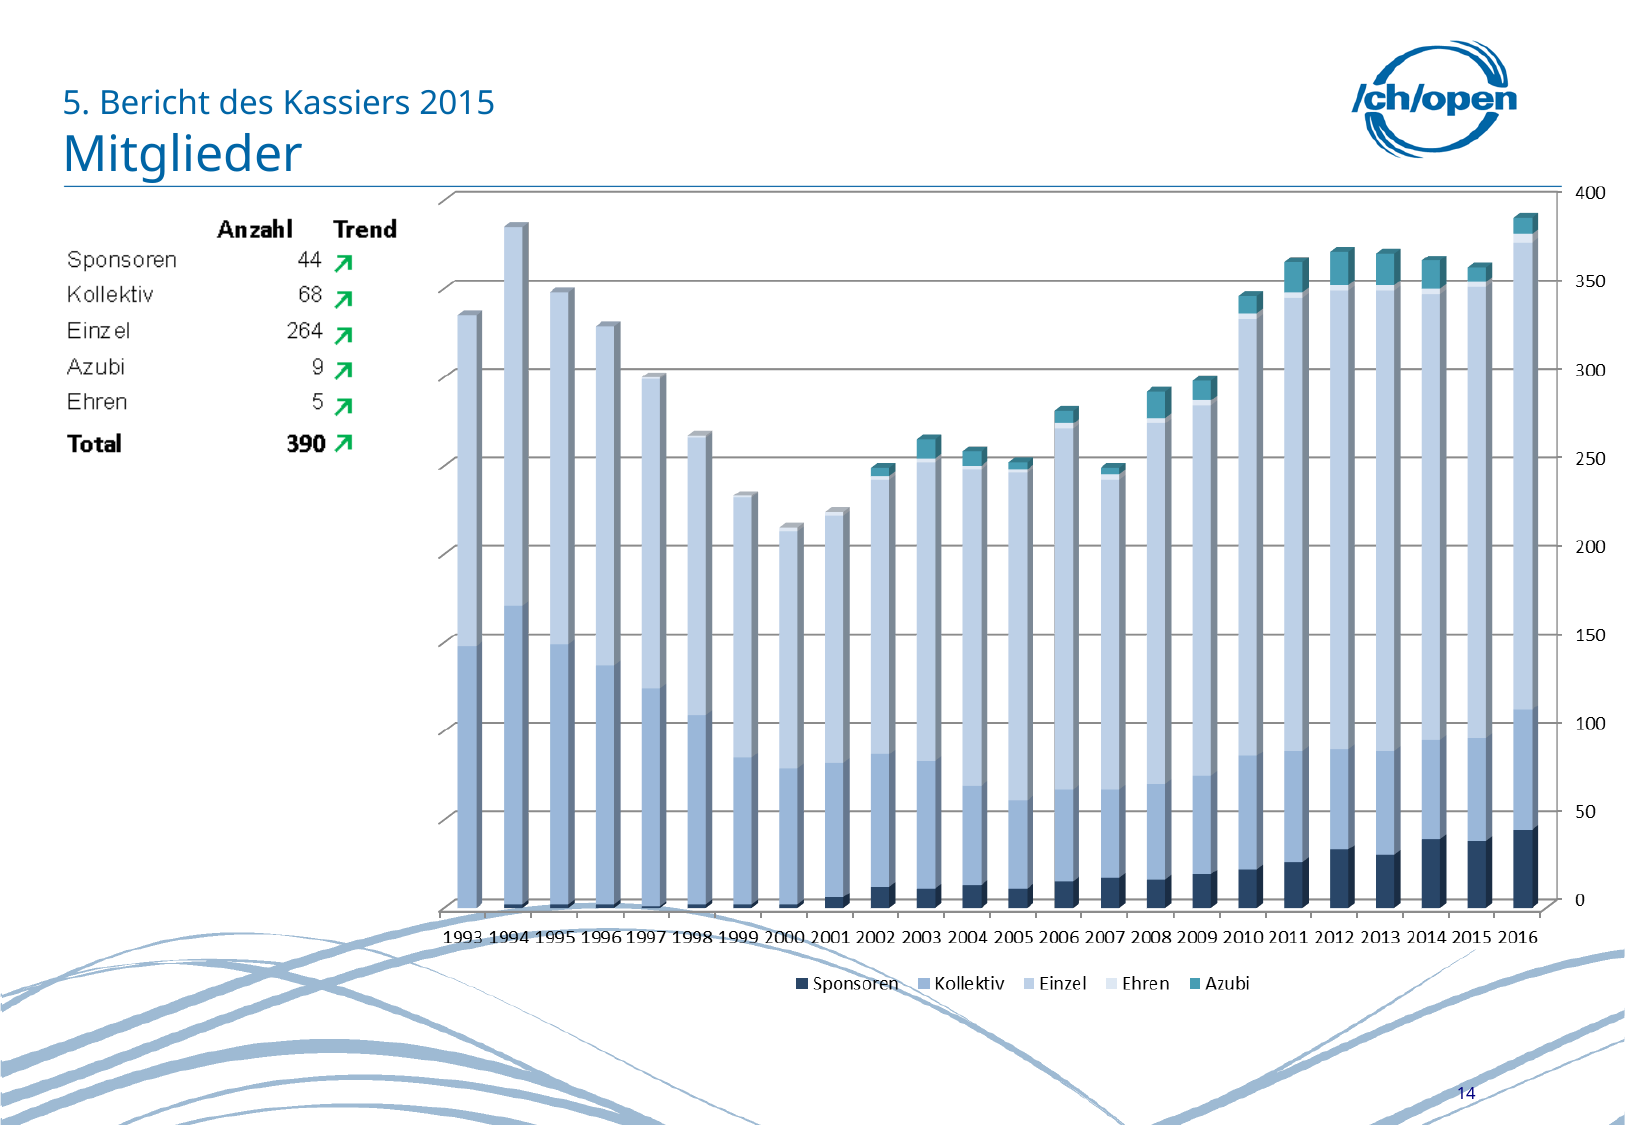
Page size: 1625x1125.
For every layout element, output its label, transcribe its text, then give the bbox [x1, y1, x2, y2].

text_box 5. Bericht des Kassiers 2015 Mitglieder [62, 82, 1326, 181]
picture [62, 163, 1625, 1013]
